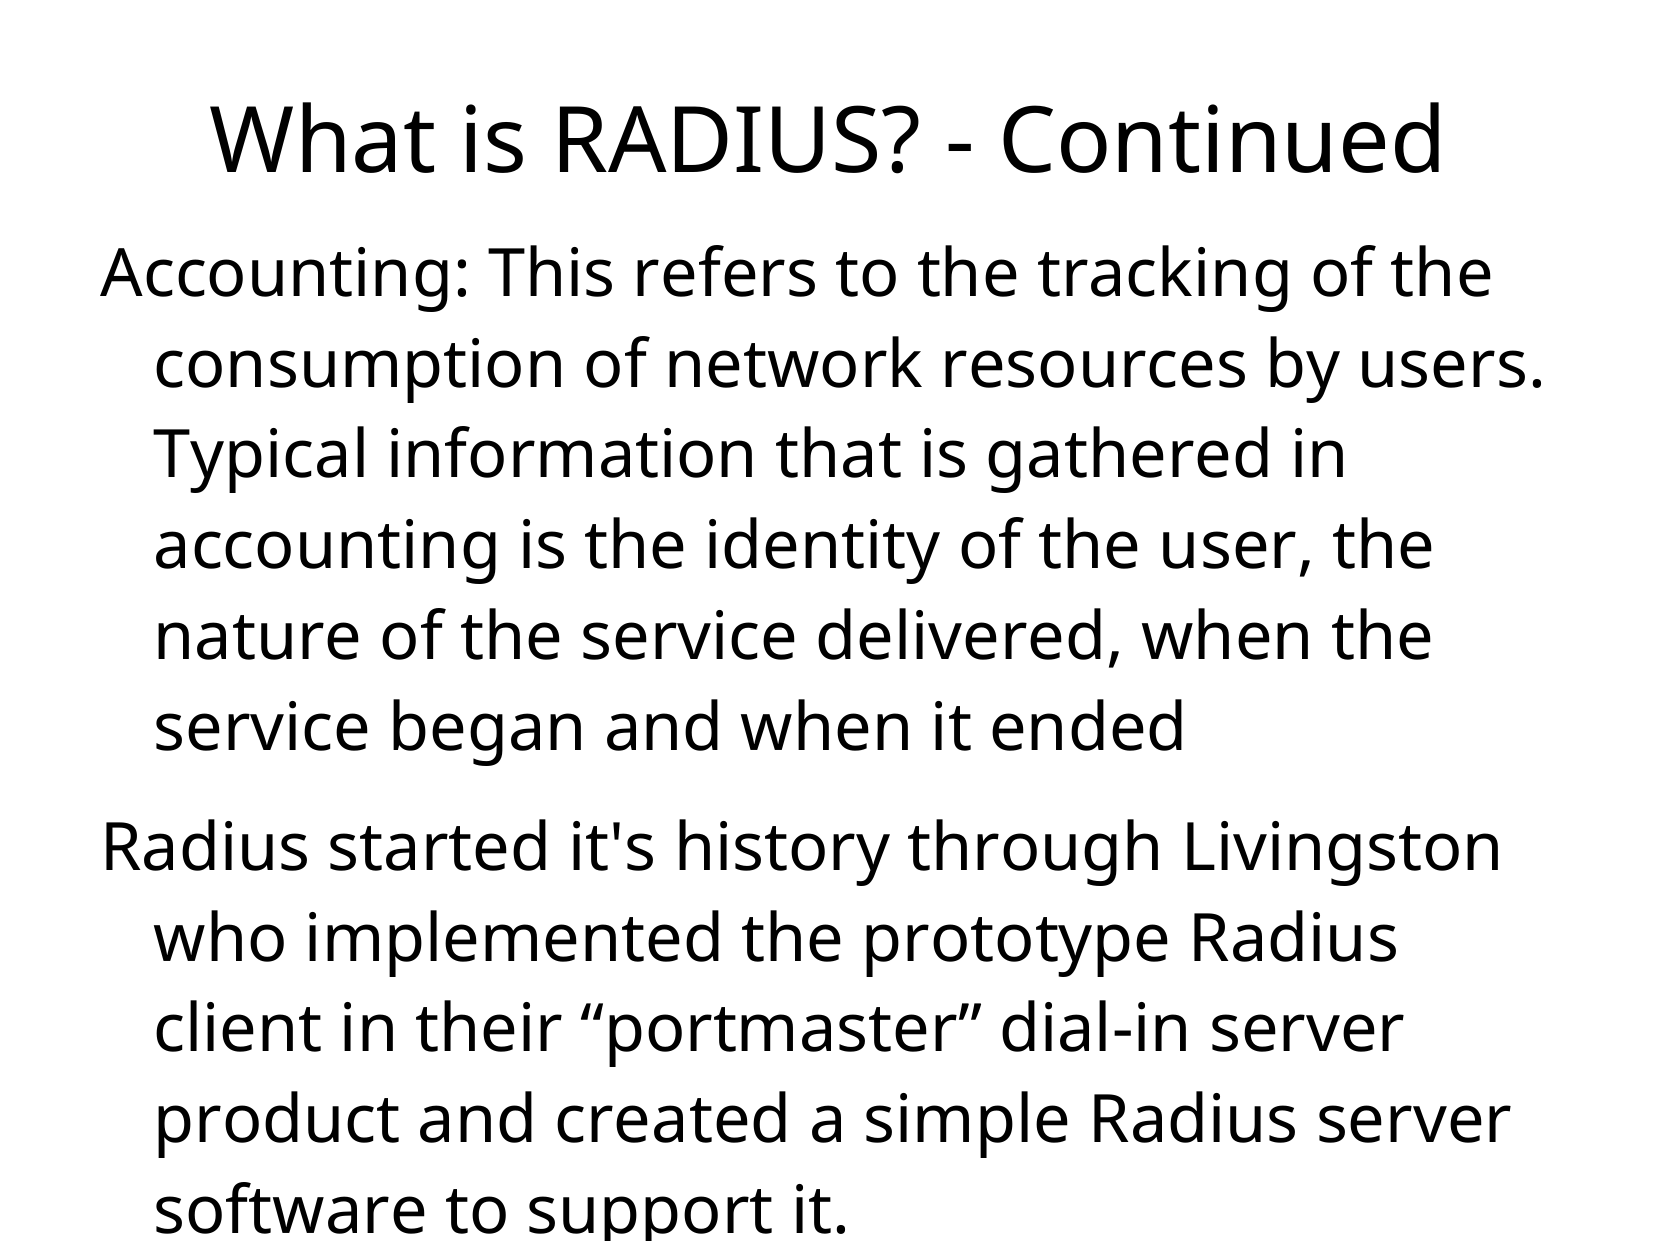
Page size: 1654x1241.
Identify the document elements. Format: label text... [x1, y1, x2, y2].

list Accounting: This refers to the tracking of the consumption of network resources by users. Typical information that is gathered in accounting is the identity of the user, the nature of the service delivered, when the service began and when it ended Radius started it's history through Livingston who implemented the prototype Radius client in their “portmaster” dial-in server product and created a simple Radius server software to support it. Remote authentication dial-in user service. Eventually it was published as RFC 2058 and 2059. The current incarnation is embodied in RFC 2865. [82, 225, 1576, 1241]
title What is RADIUS? - Continued [82, 49, 1576, 225]
